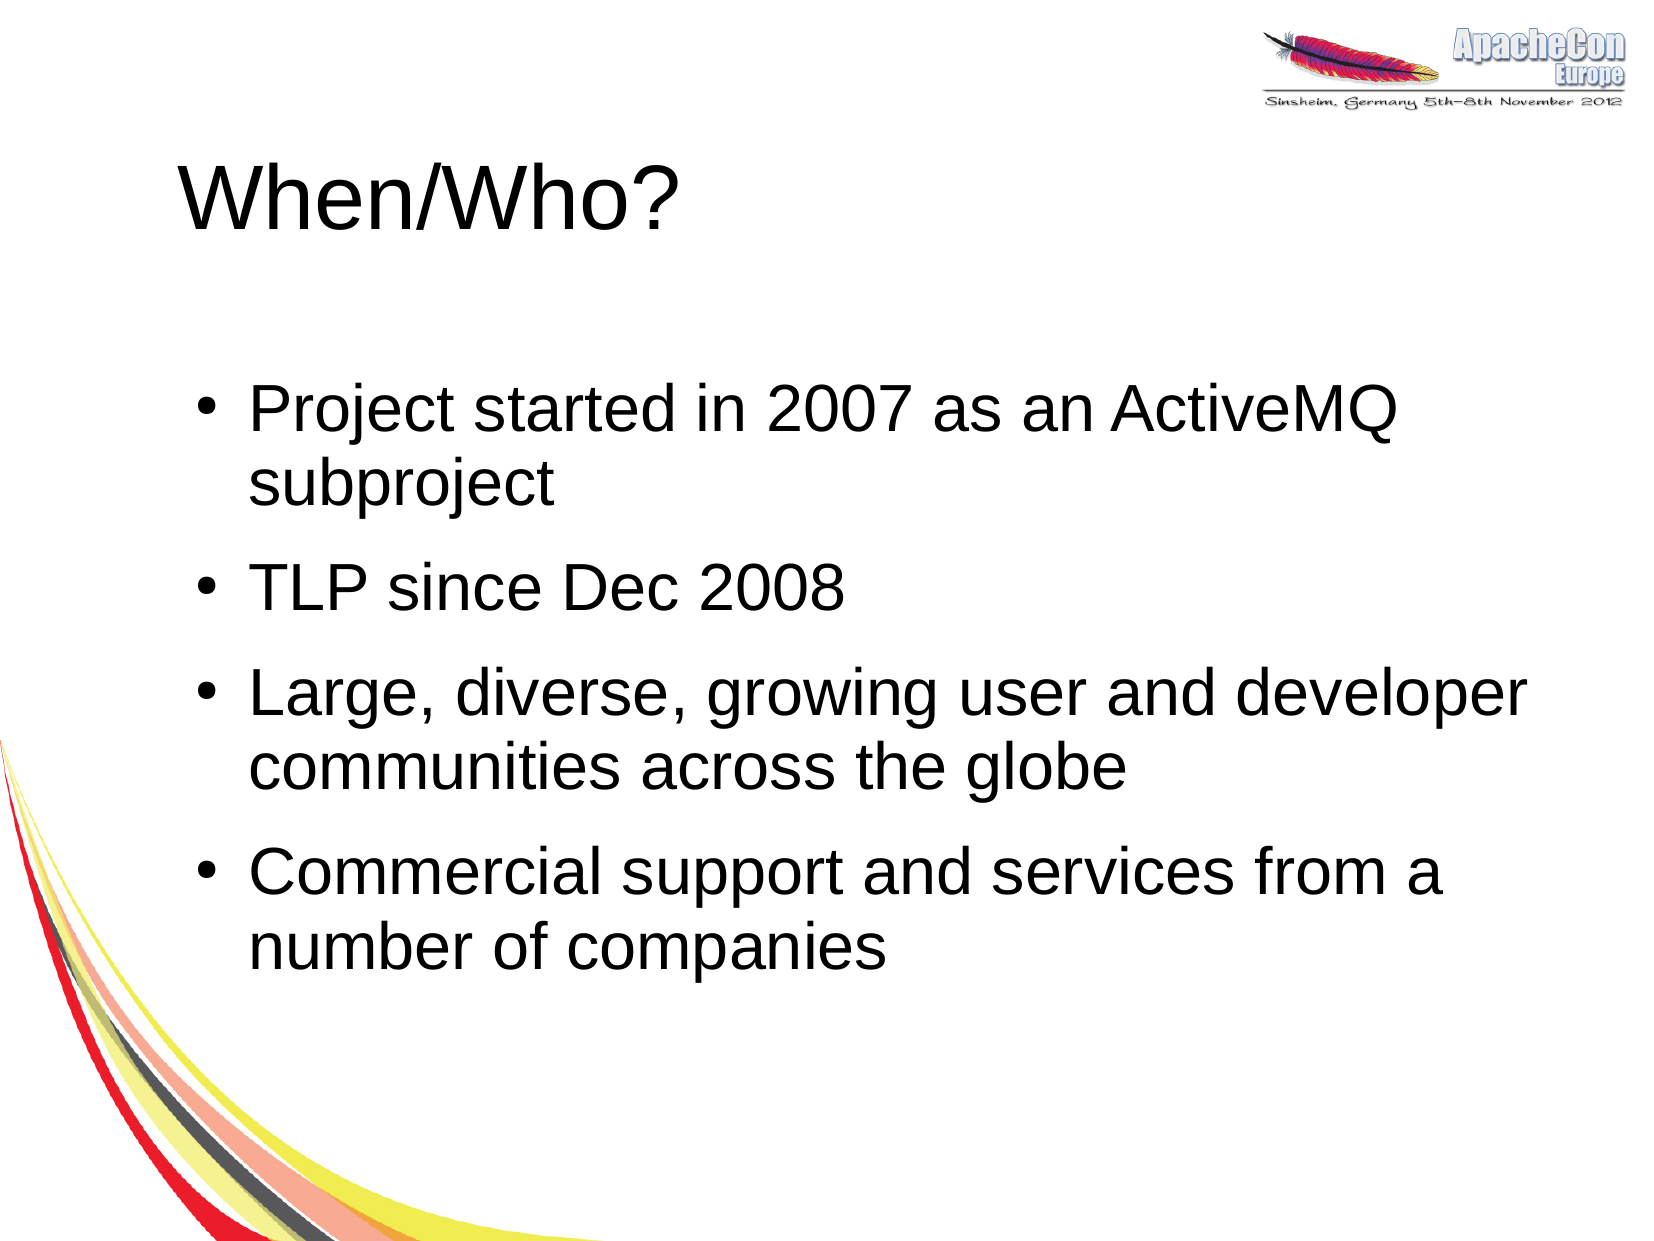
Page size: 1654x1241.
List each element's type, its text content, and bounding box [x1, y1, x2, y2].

picture [0, 0, 1654, 1241]
list Project started in 2007 as an ActiveMQ subproject TLP since Dec 2008 Large, diverse, growing user and developer communities across the globe Commercial support and services from a number of companies [177, 265, 1536, 1194]
title When/Who? [177, 146, 1536, 250]
